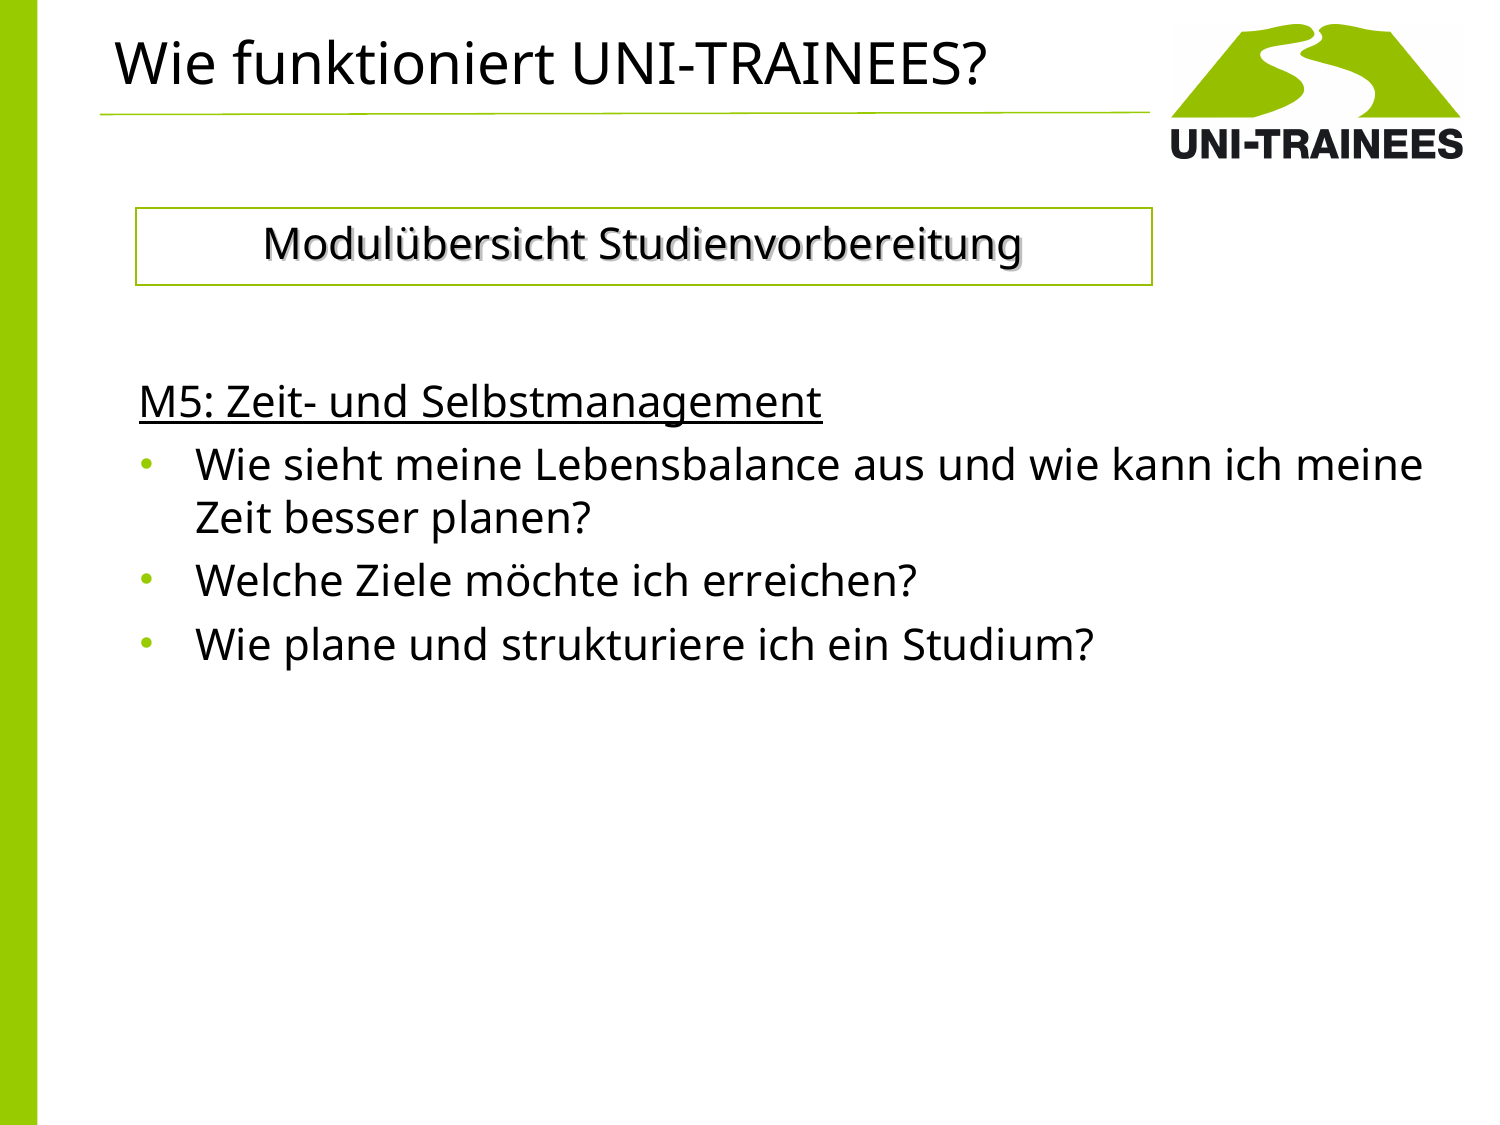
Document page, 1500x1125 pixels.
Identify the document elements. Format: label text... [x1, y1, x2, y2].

title Wie funktioniert UNI-TRAINEES? [100, 10, 1152, 113]
list M5: Zeit- und Selbstmanagement Wie sieht meine Lebensbalance aus und wie kann ich meine Zeit besser planen? Welche Ziele möchte ich erreichen? Wie plane und strukturiere ich ein Studium? [123, 302, 1459, 1083]
text_box Modulübersicht Studienvorbereitung [135, 207, 1152, 285]
picture [1171, 24, 1463, 159]
